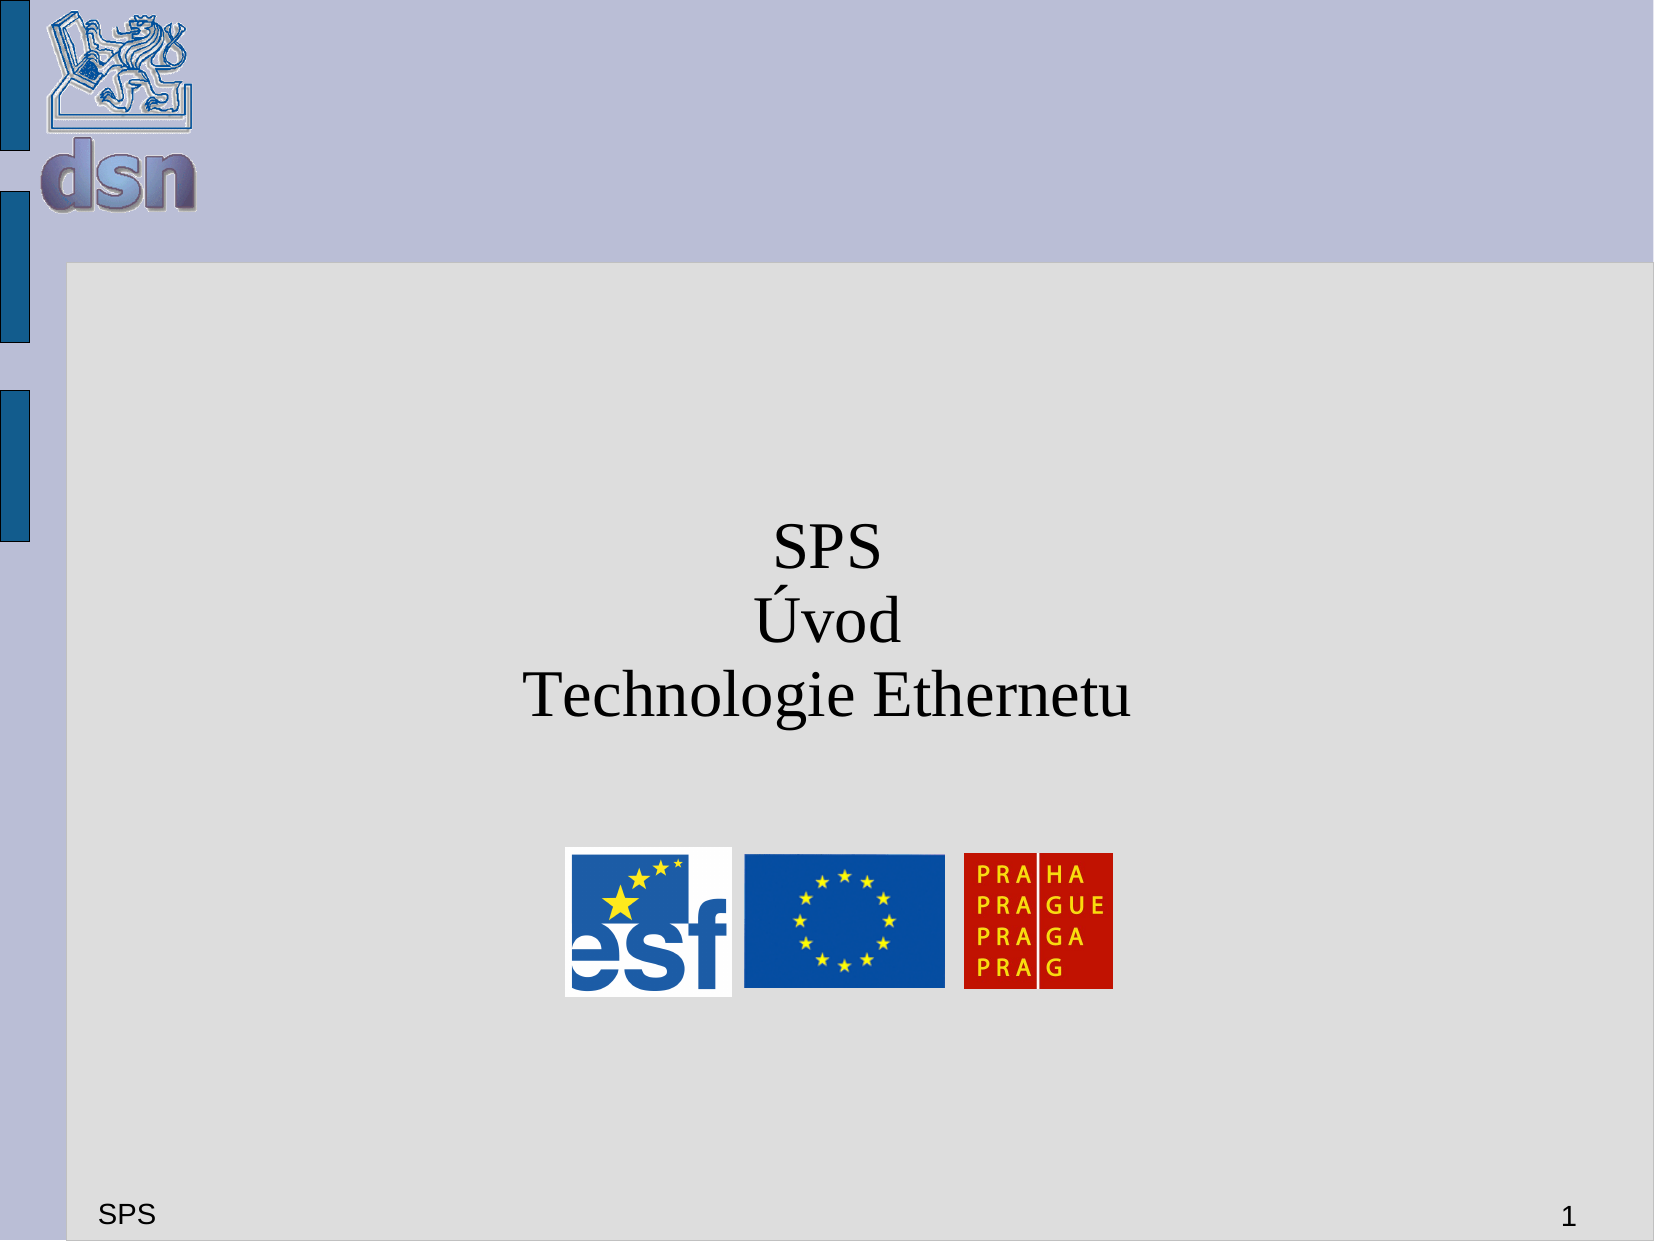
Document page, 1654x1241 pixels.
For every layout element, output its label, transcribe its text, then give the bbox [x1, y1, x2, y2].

picture [964, 853, 1113, 989]
picture [10, 10, 223, 230]
picture [565, 847, 732, 997]
picture [744, 854, 945, 988]
subtitle SPS Úvod Technologie Ethernetu [121, 213, 1534, 1027]
